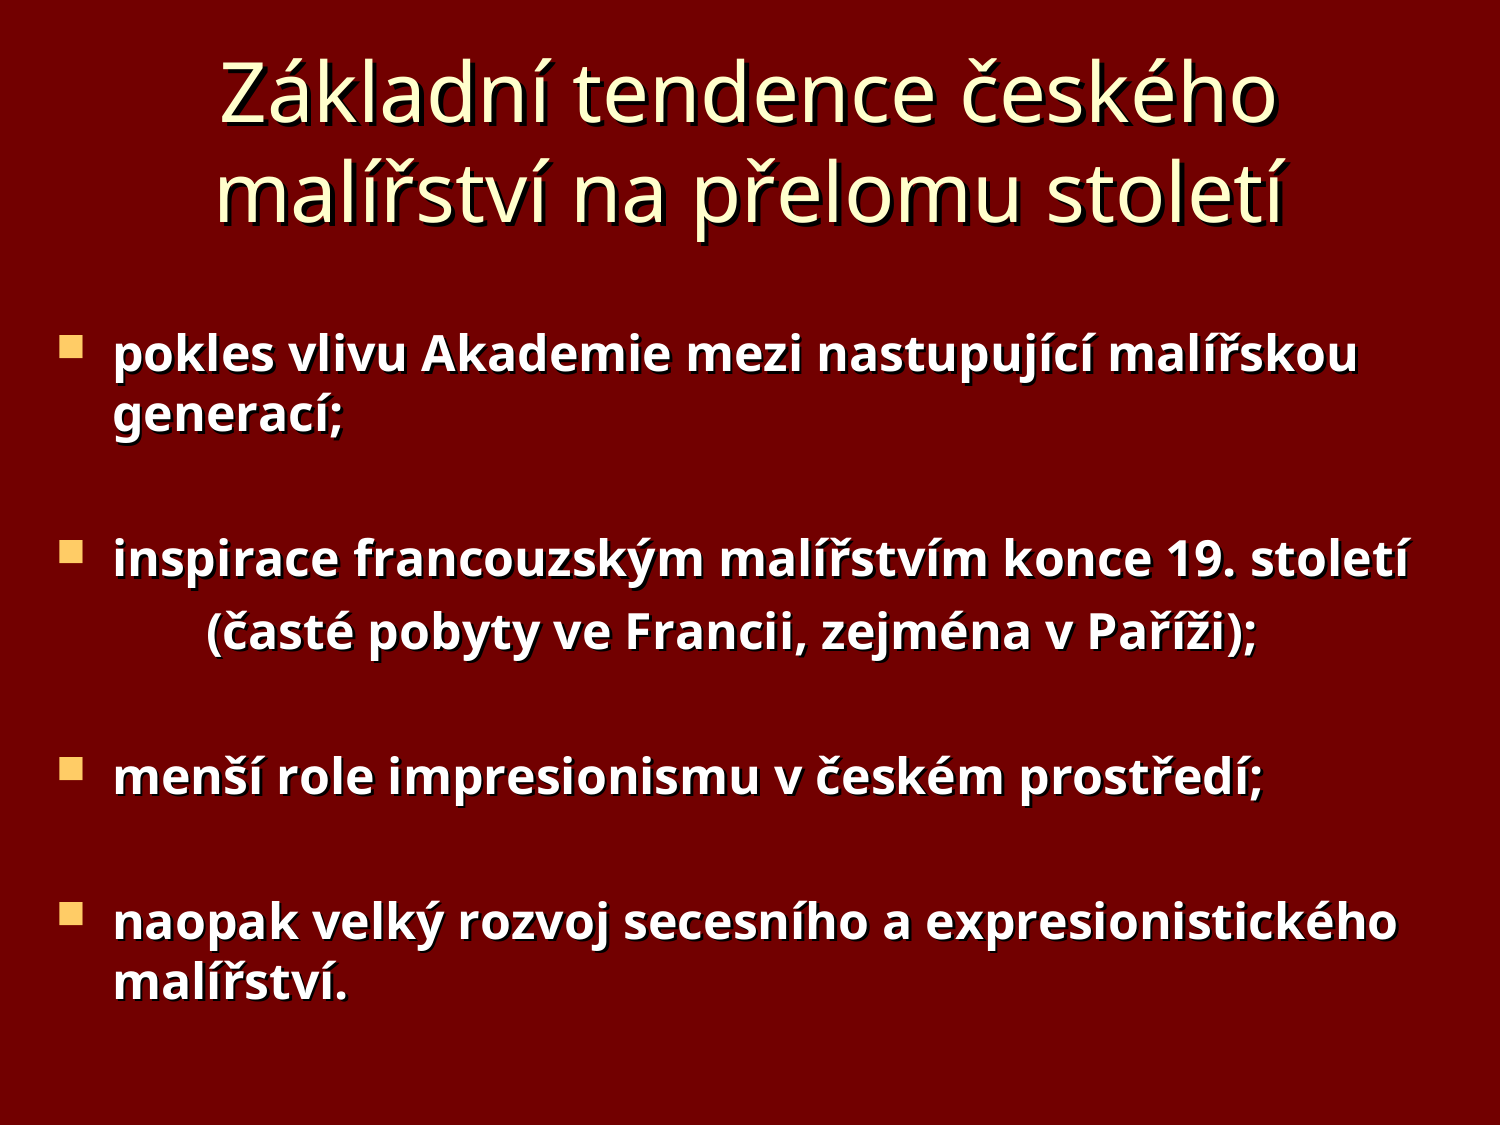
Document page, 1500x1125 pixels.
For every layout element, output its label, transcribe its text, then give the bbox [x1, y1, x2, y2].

list pokles vlivu Akademie mezi nastupující malířskou generací; inspirace francouzským malířstvím konce 19. století (časté pobyty ve Francii, zejména v Paříži); menší role impresionismu v českém prostředí; naopak velký rozvoj secesního a expresionistického malířství. [41, 314, 1471, 1083]
title Základní tendence českého malířství na přelomu století [75, 31, 1426, 247]
